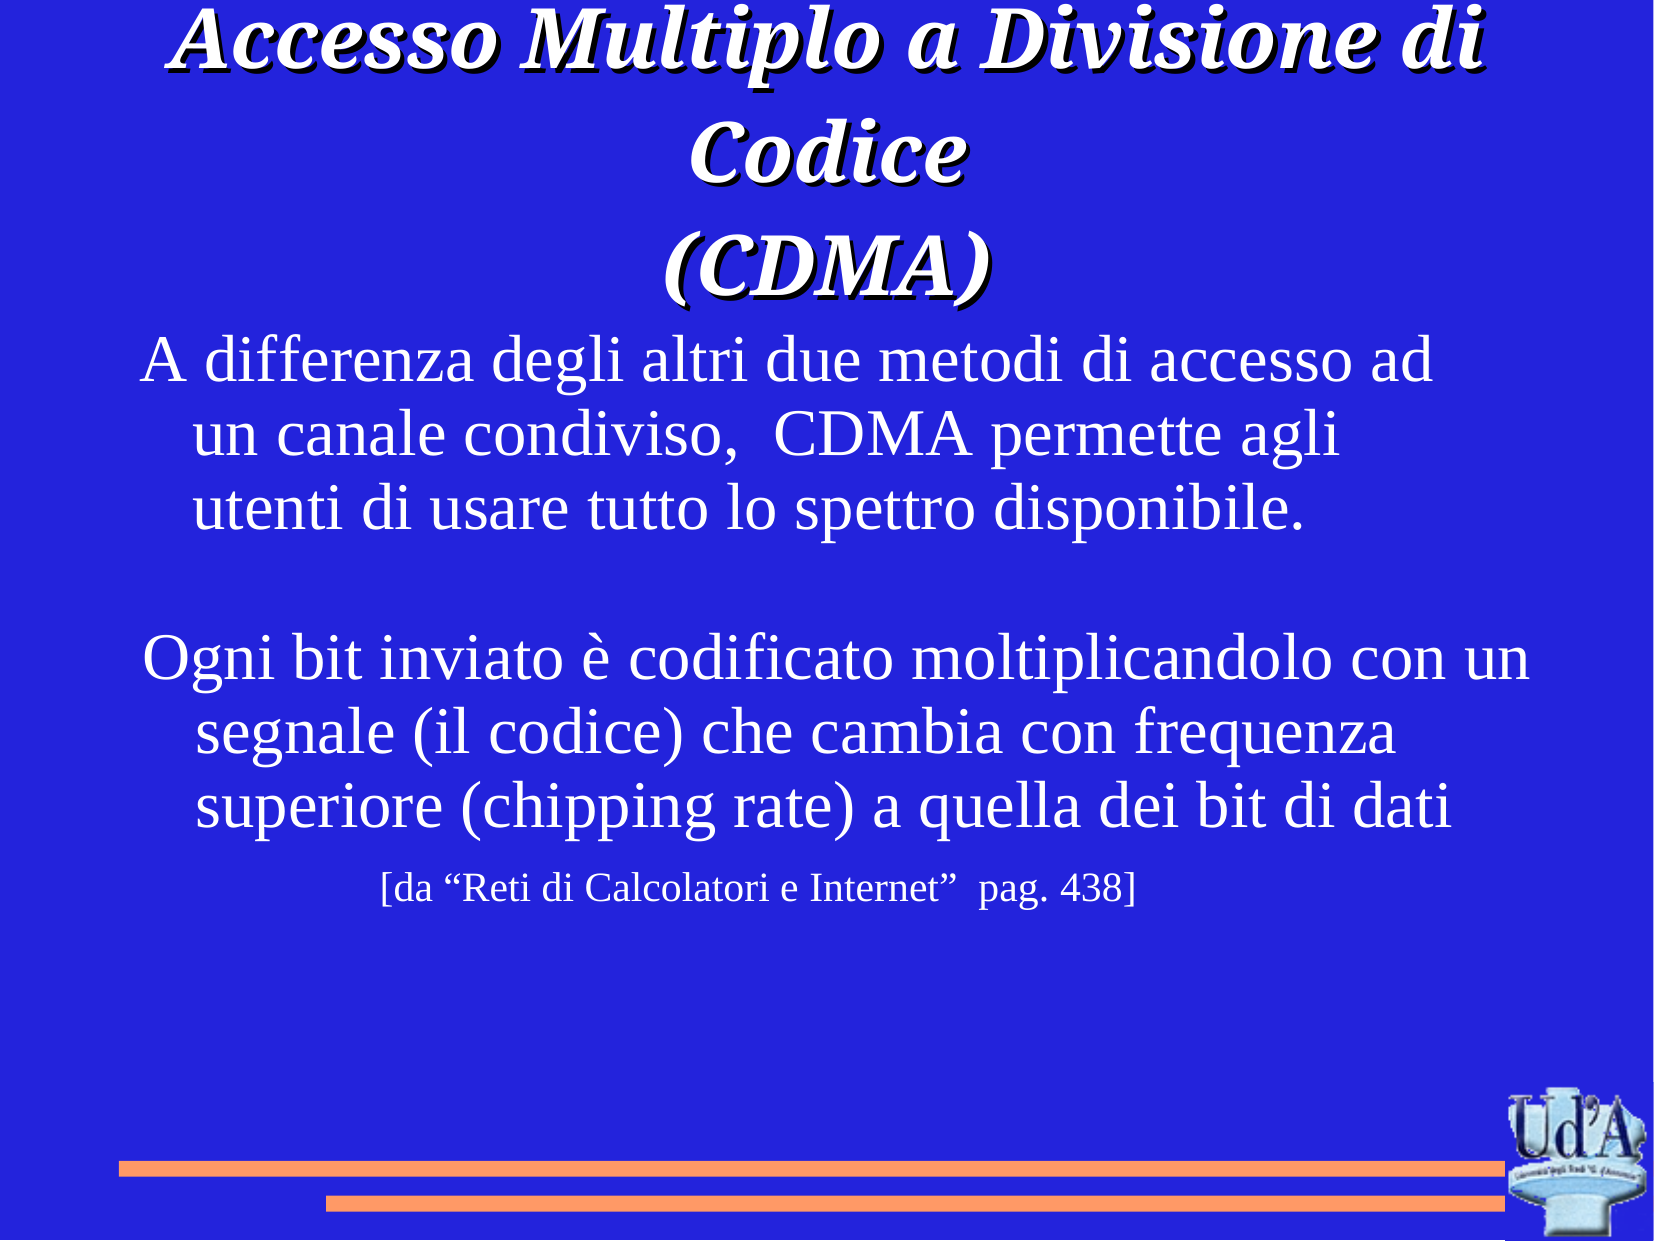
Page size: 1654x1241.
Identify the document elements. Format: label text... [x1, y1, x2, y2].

list Ogni bit inviato è codificato moltiplicandolo con un segnale (il codice) che cambia con frequenza superiore (chipping rate) a quella dei bit di dati [da “Reti di Calcolatori e Internet” pag. 438] [124, 620, 1536, 1034]
list A differenza degli altri due metodi di accesso ad un canale condiviso, CDMA permette agli utenti di usare tutto lo spettro disponibile. [121, 322, 1506, 600]
title Accesso Multiplo a Divisione di Codice (CDMA) [29, 4, 1625, 296]
picture [1505, 1082, 1654, 1241]
